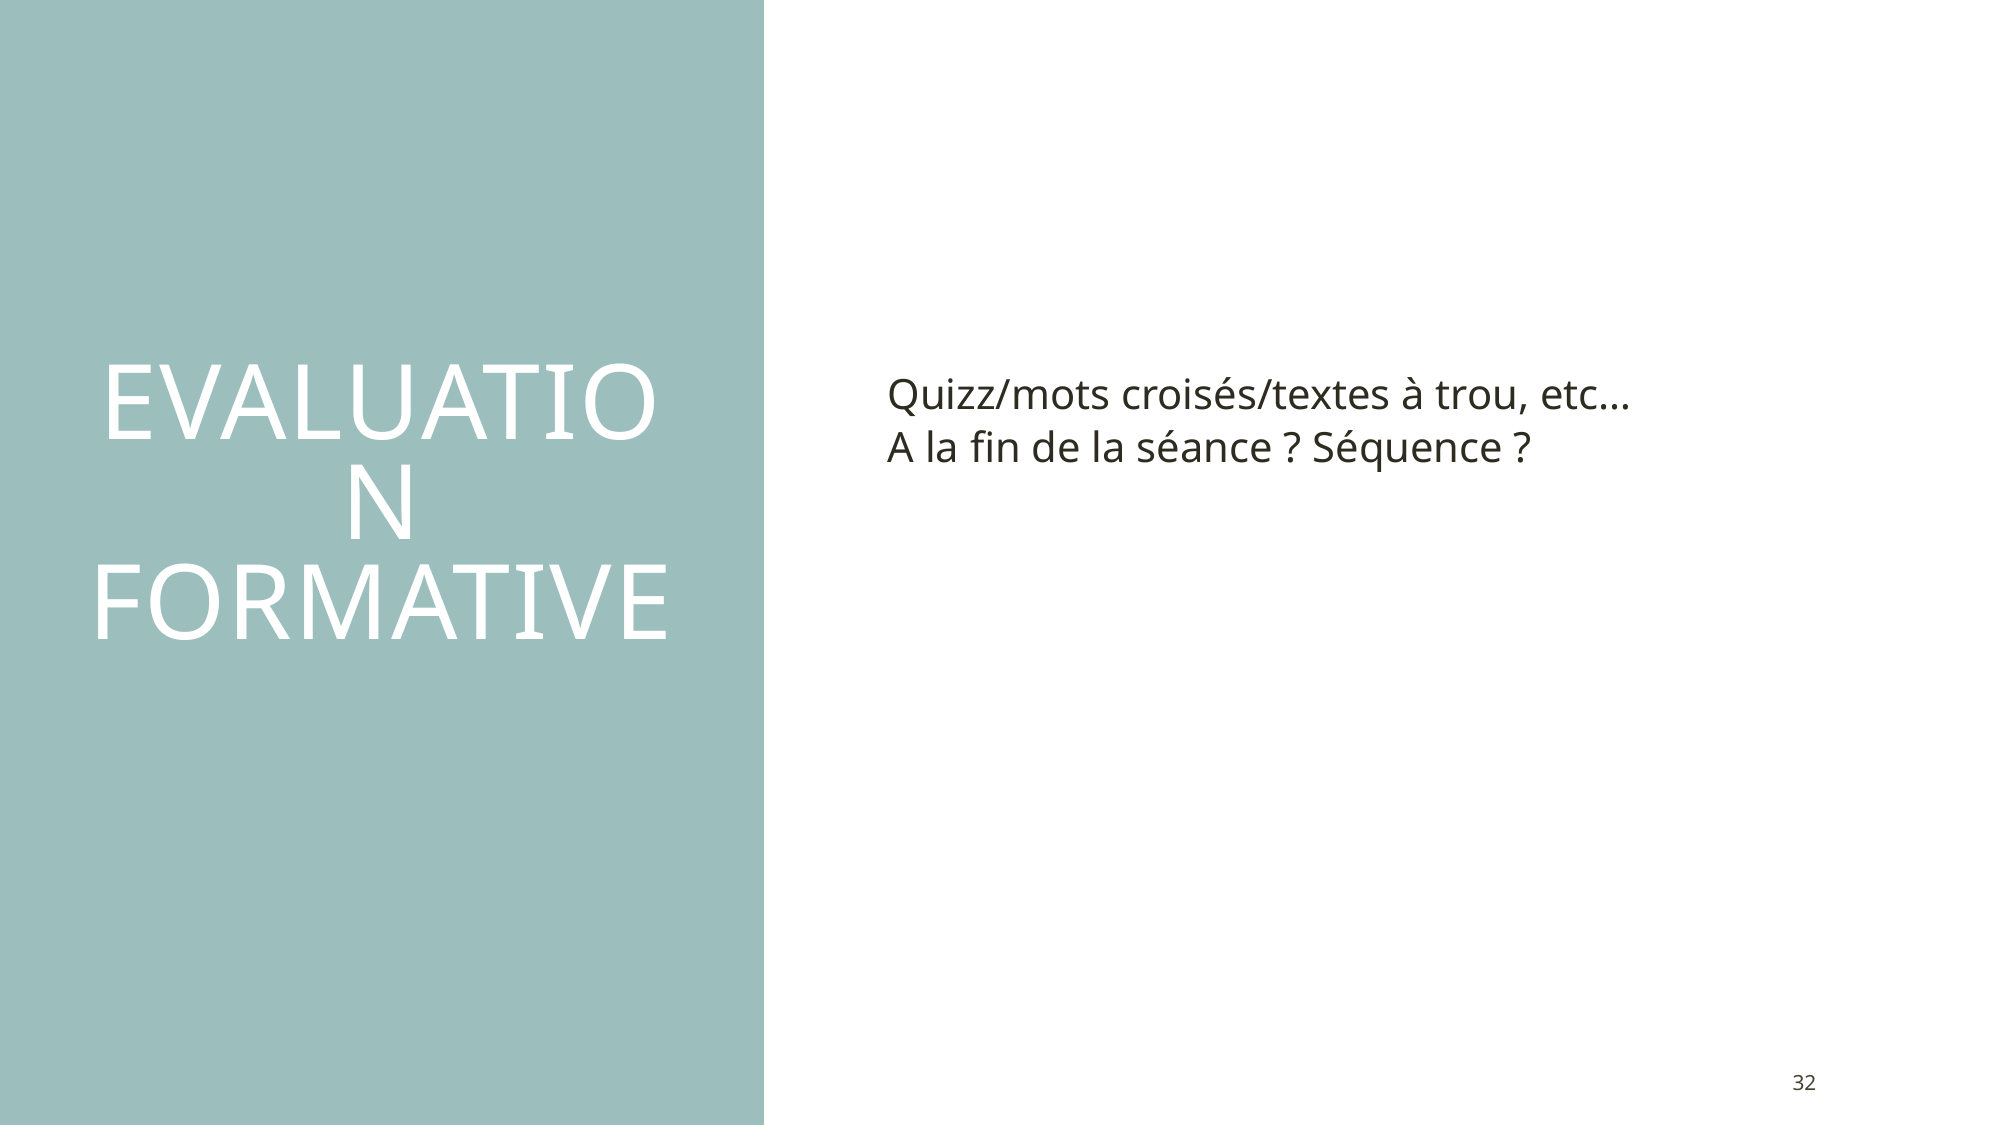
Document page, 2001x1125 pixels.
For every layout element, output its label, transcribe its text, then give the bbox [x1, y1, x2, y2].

text_box 32 [1777, 1061, 1938, 1107]
list Quizz/mots croisés/textes à trou, etc… A la fin de la séance ? Séquence ? [838, 131, 1847, 994]
text_box [0, 0, 2000, 1125]
title EVALUATION FORMATIVE [55, 128, 709, 990]
